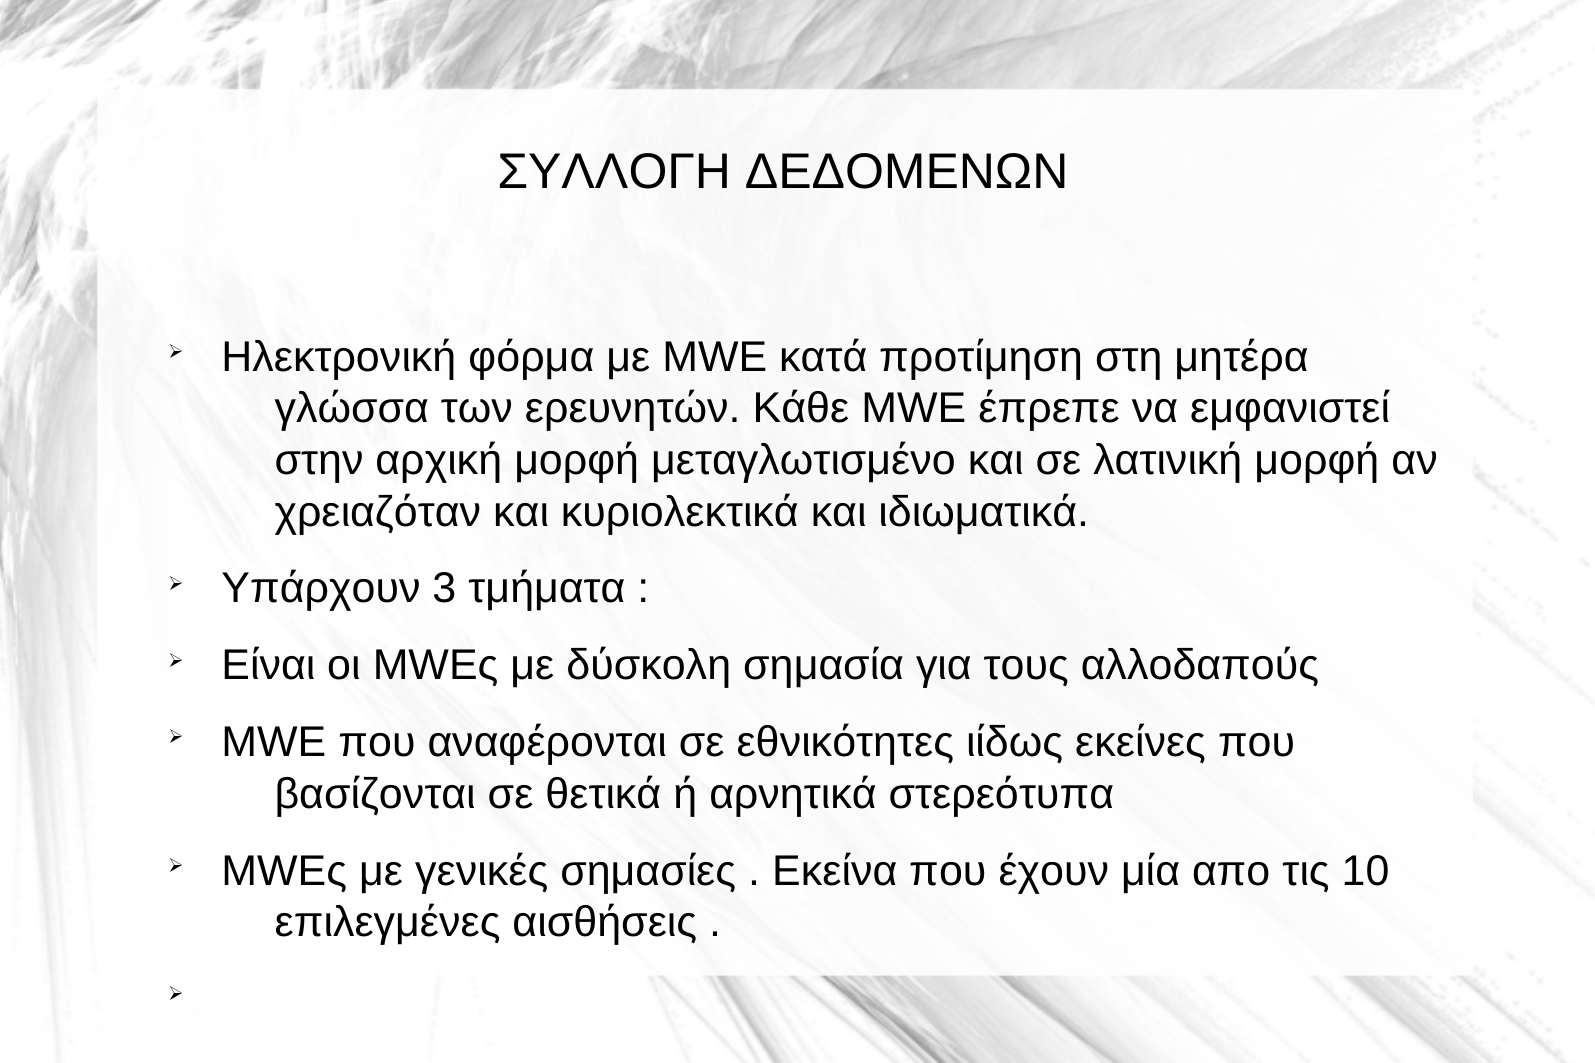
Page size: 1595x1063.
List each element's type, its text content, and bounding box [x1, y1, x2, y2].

title ΣΥΛΛΟΓΗ ΔΕΔΟΜΕΝΩΝ [113, 96, 1453, 241]
list Ηλεκτρονική φόρμα με MWE κατά προτίμηση στη μητέρα γλώσσα των ερευνητών. Κάθε MWE έπρεπε να εμφανιστεί στην αρχική μορφή μεταγλωτισμένο και σε λατινική μορφή αν χρειαζόταν και κυριολεκτικά και ιδιωματικά. Υπάρχουν 3 τμήματα : Eίναι οι MWEς με δύσκολη σημασία για τους αλλοδαπούς MWE που αναφέρονται σε εθνικότητες ιίδως εκείνες που βασίζονται σε θετικά ή αρνητικά στερεότυπα MWEς με γενικές σημασίες . Εκείνα που έχουν μία απο τις 10 επιλεγμένες αισθήσεις . [132, 251, 1465, 980]
